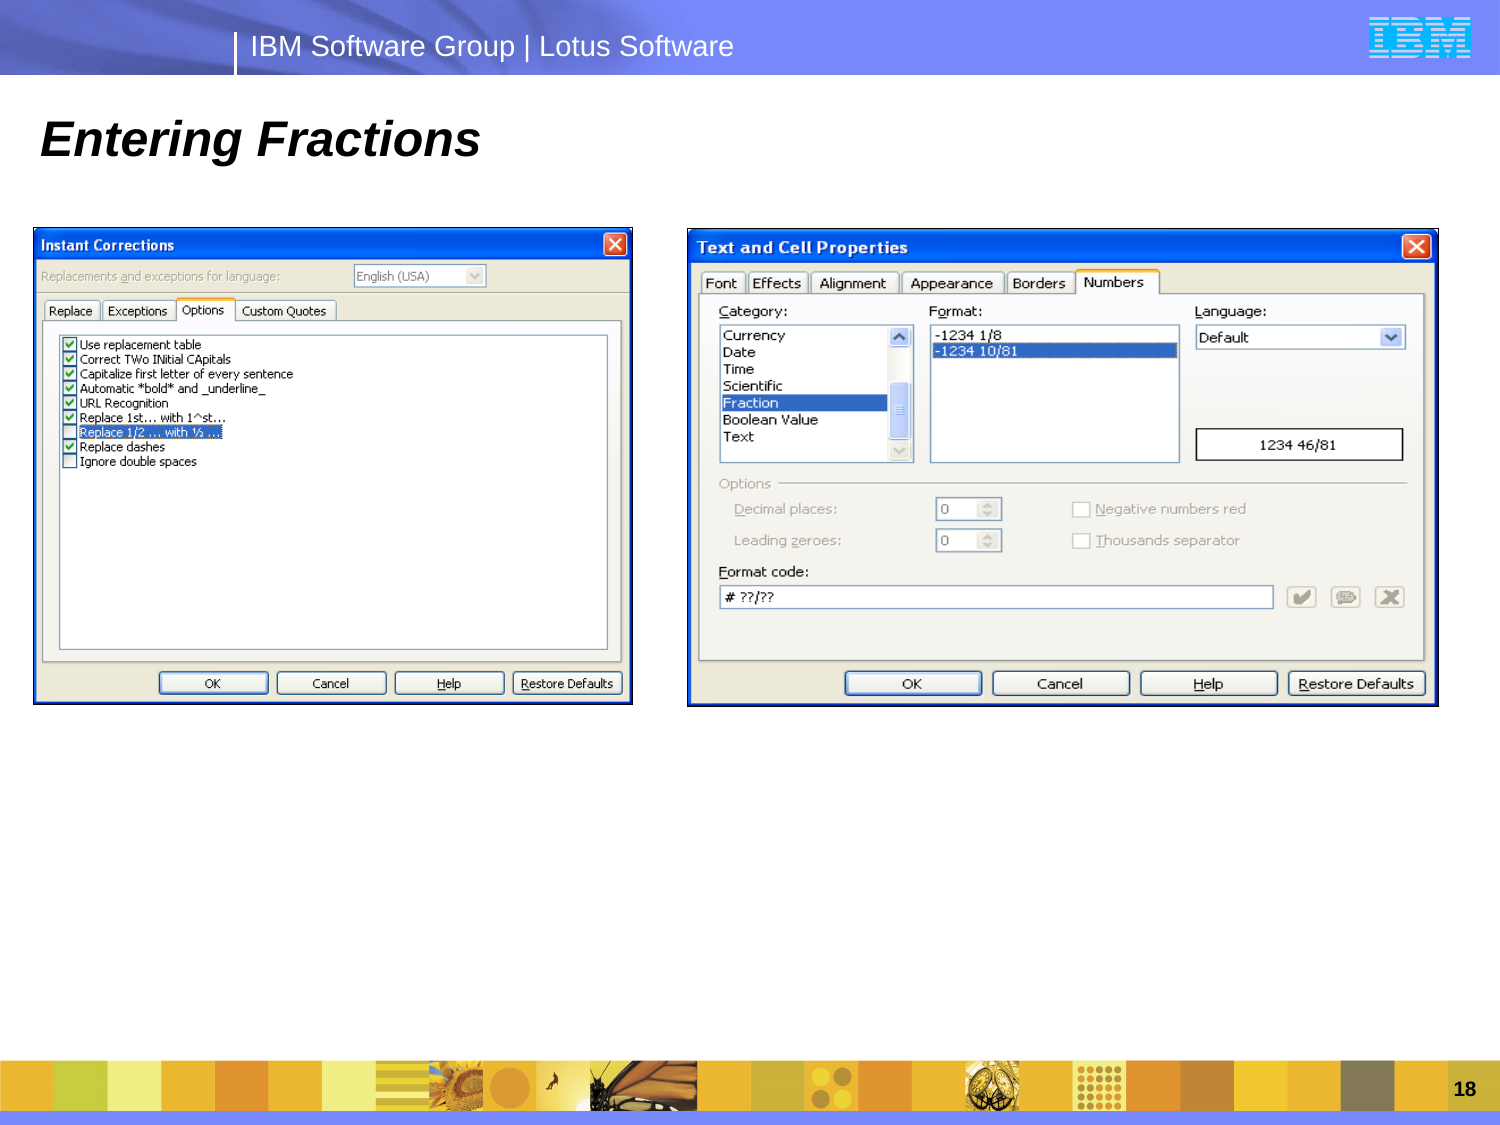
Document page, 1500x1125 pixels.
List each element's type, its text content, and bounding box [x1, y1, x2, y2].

picture [33, 227, 633, 705]
title Entering Fractions [25, 106, 1378, 189]
picture [0, 1060, 1500, 1111]
picture [0, 0, 1500, 75]
picture [687, 228, 1439, 707]
